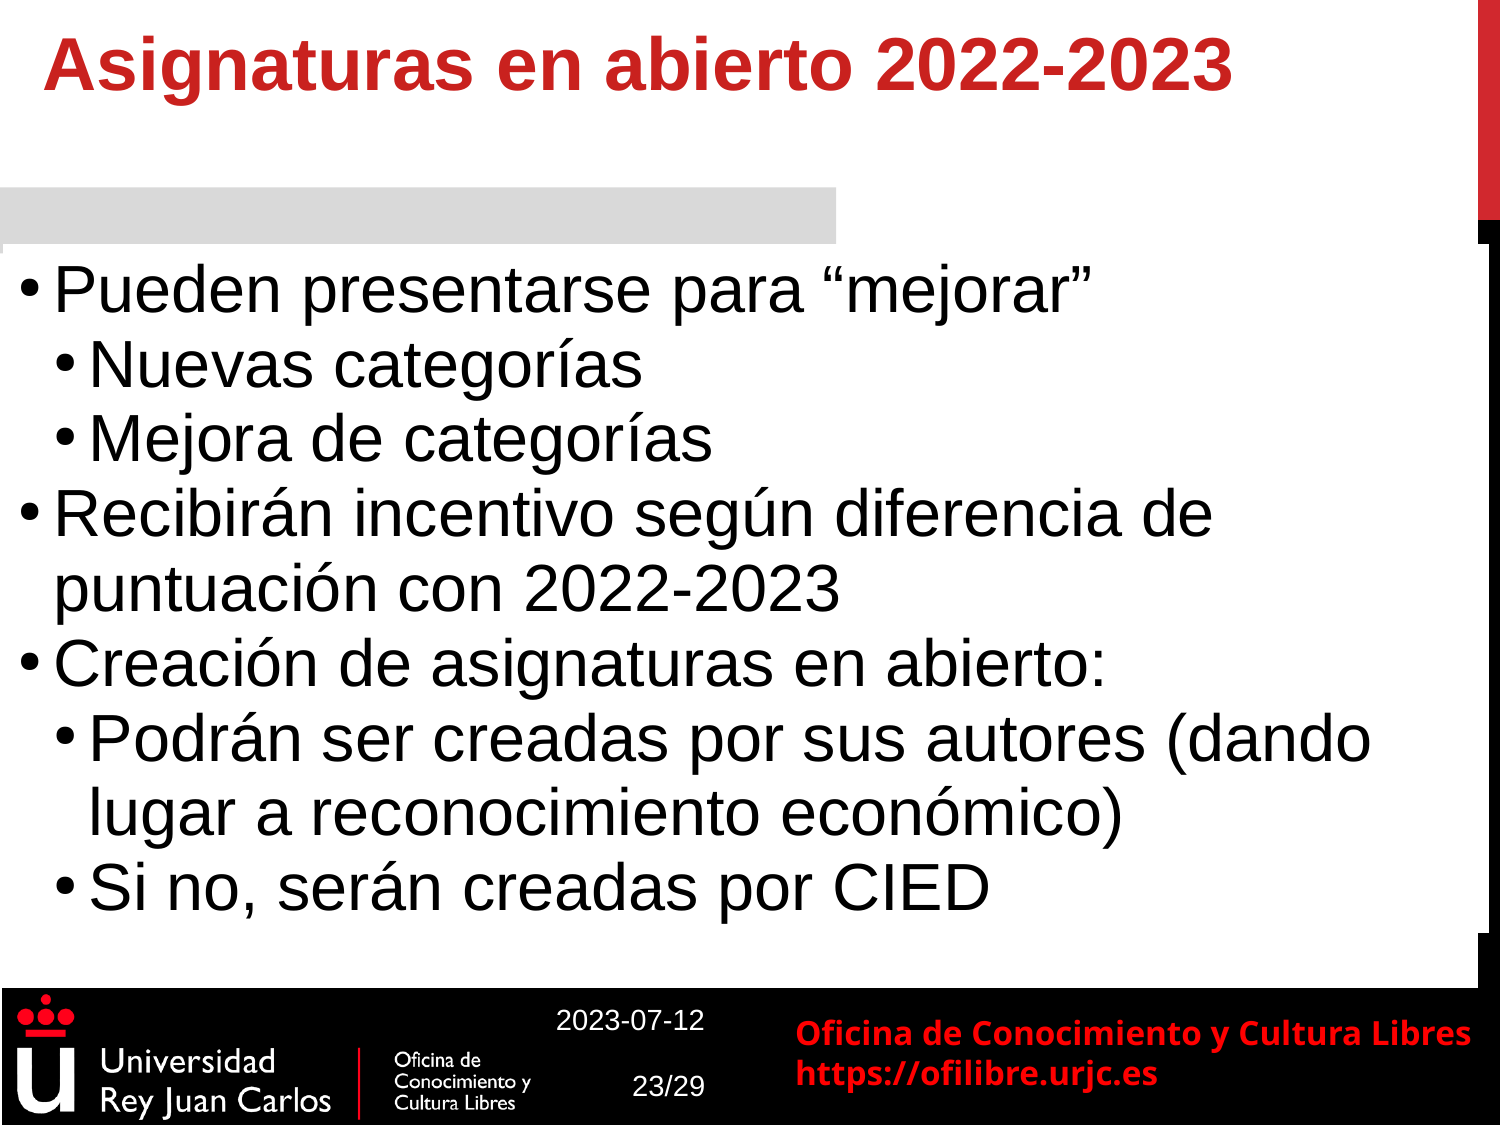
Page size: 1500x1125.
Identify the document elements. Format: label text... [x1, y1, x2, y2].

picture [17, 994, 531, 1120]
text_box Pueden presentarse para “mejorar” Nuevas categorías Mejora de categorías Recibirán incentivo según diferencia de puntuación con 2022-2023 Creación de asignaturas en abierto: Podrán ser creadas por sus autores (dando lugar a reconocimiento económico) Si no, serán creadas por CIED [3, 244, 1489, 933]
text_box Asignaturas en abierto 2022-2023 [27, 15, 1381, 199]
title [75, 7, 1425, 196]
